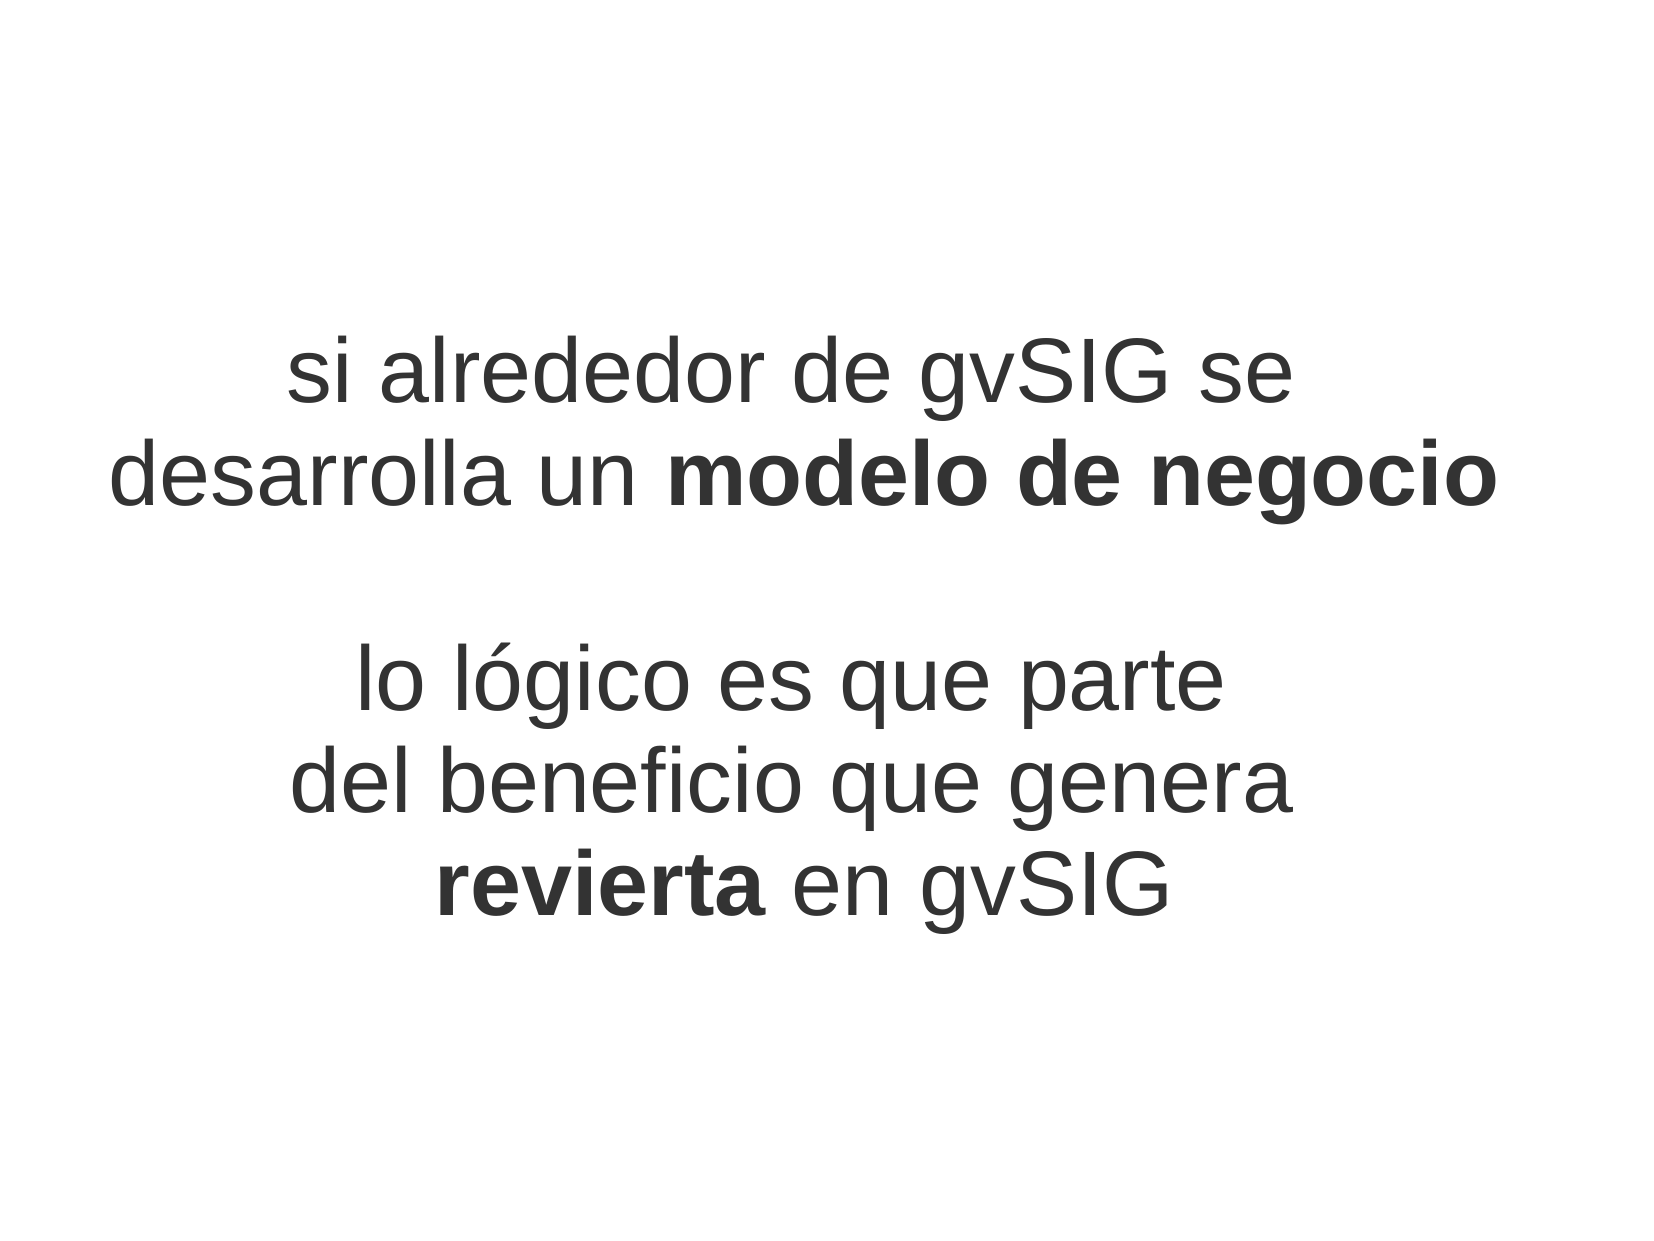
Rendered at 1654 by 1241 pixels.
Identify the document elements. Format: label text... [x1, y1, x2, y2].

text_box si alrededor de gvSIG se desarrolla un modelo de negocio lo lógico es que parte del beneficio que genera revierta en gvSIG [73, 147, 1536, 1108]
